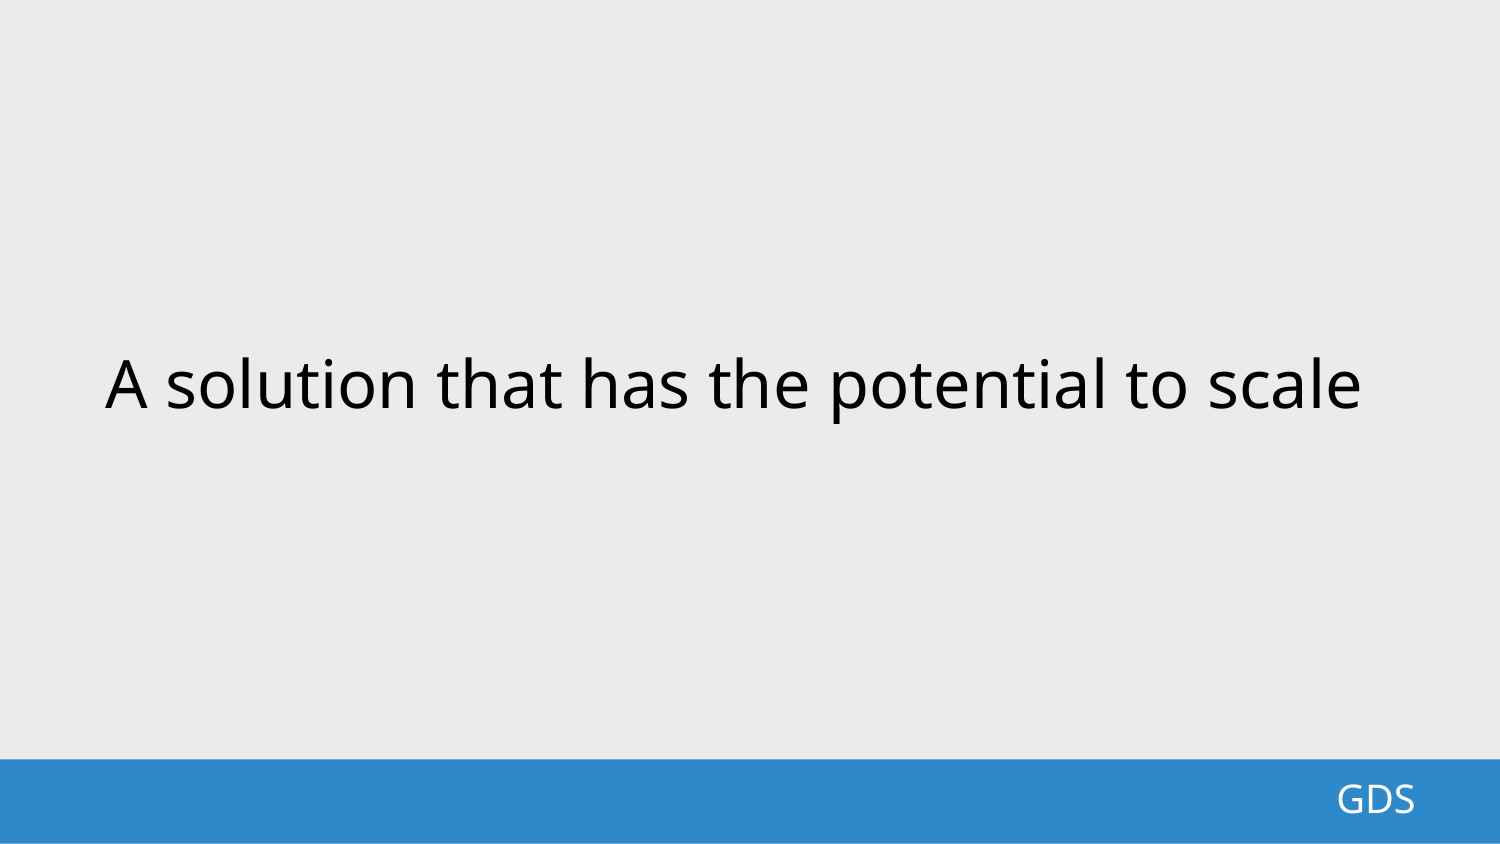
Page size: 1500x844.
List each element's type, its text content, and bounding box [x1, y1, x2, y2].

text_box A solution that has the potential to scale [102, 0, 1397, 765]
